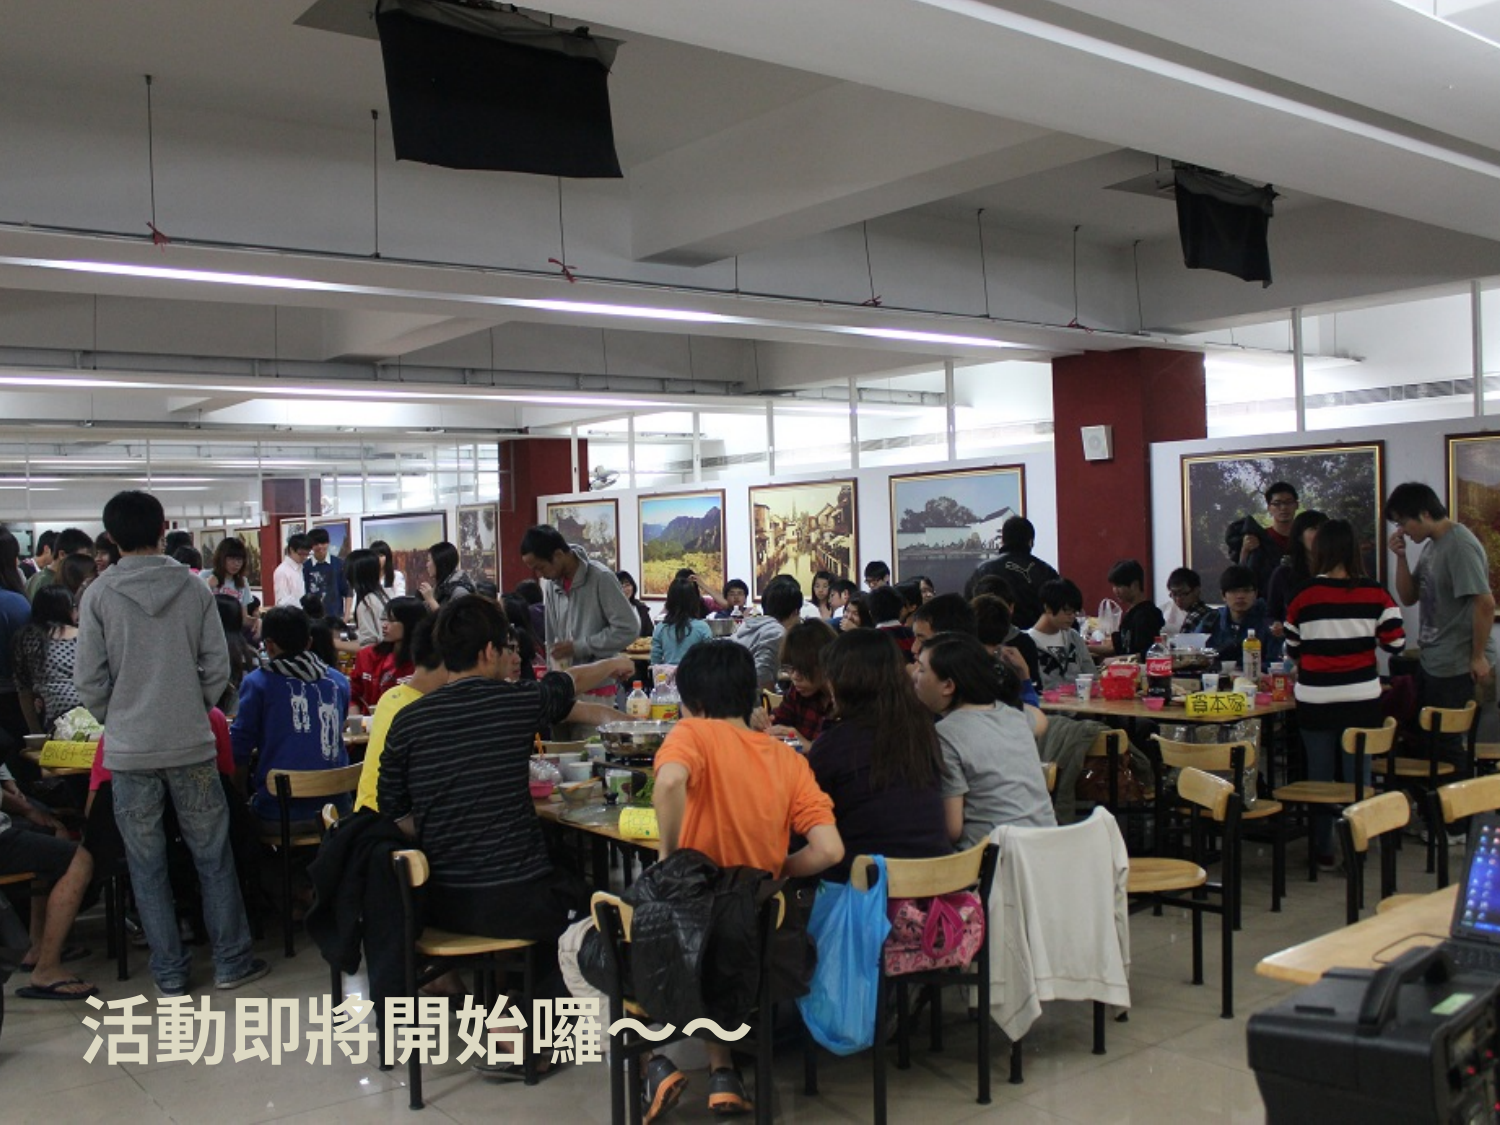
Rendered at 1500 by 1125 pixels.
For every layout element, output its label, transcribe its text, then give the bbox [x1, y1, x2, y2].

picture [0, 0, 1500, 1125]
text_box 活動即將開始囉～～ [64, 976, 1046, 1082]
